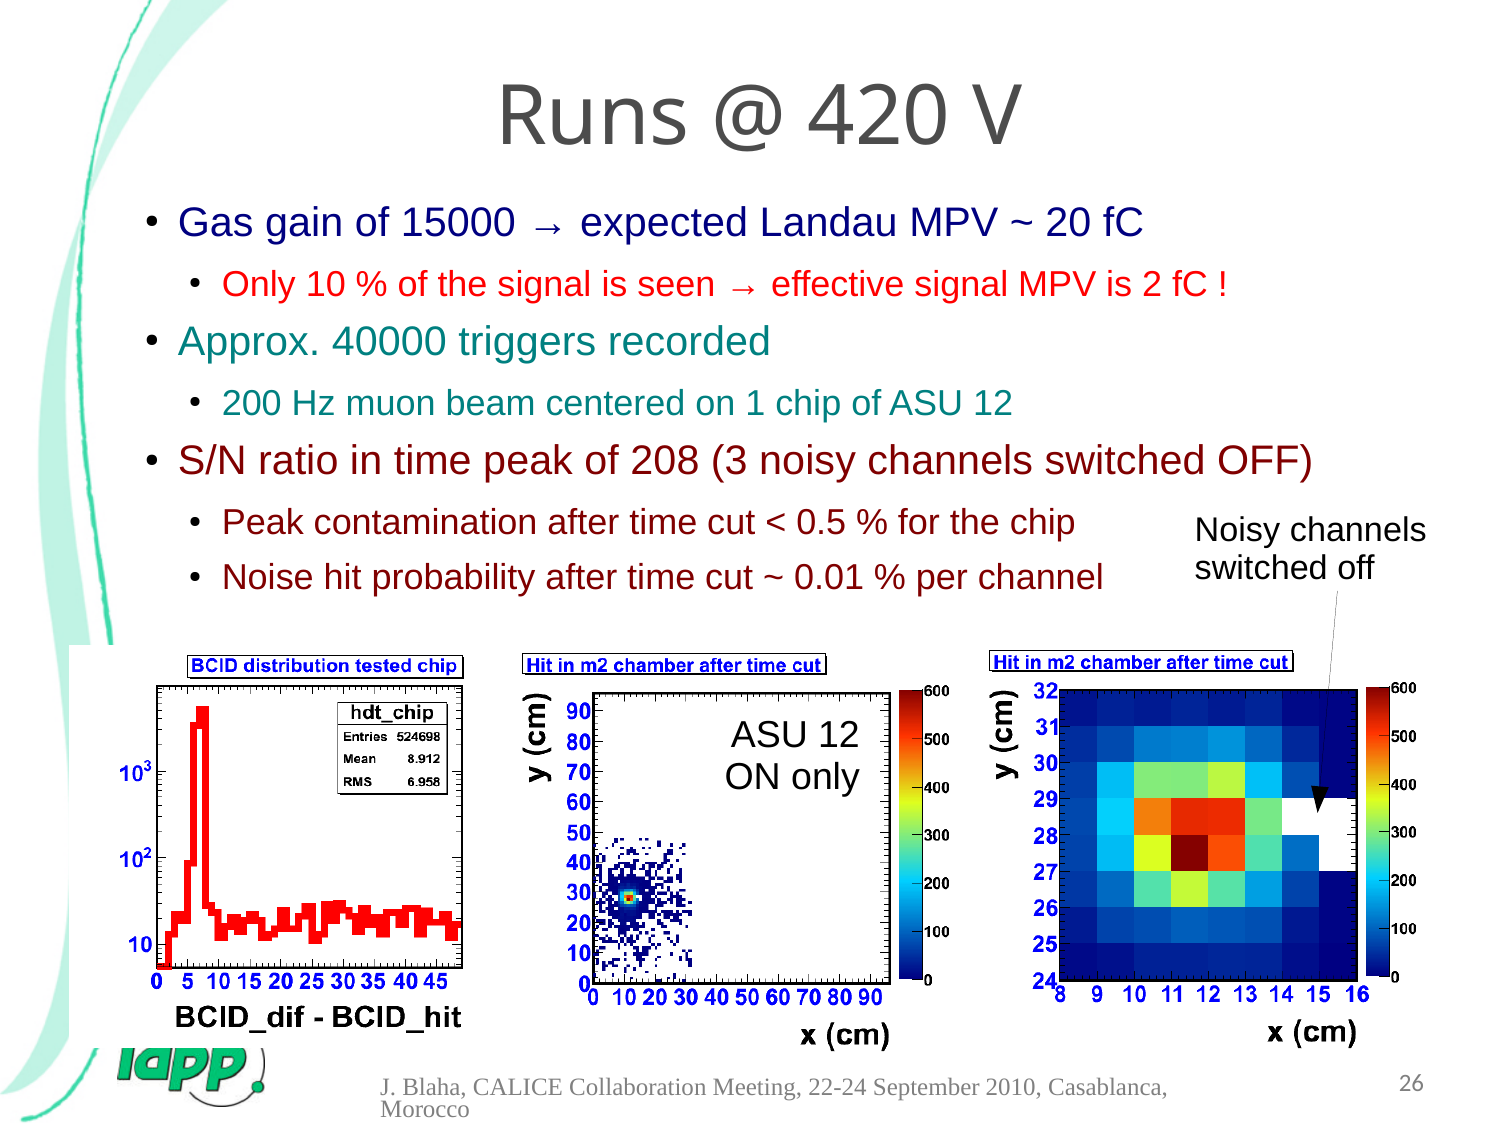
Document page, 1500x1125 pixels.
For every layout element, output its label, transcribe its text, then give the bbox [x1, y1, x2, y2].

picture [0, 0, 505, 1125]
list Gas gain of 15000 → expected Landau MPV ~ 20 fC Only 10 % of the signal is seen → effective signal MPV is 2 fC ! Approx. 40000 triggers recorded 200 Hz muon beam centered on 1 chip of ASU 12 S/N ratio in time peak of 208 (3 noisy channels switched OFF) Peak contamination after time cut < 0.5 % for the chip Noise hit probability after time cut ~ 0.01 % per channel [134, 208, 1484, 606]
picture [985, 648, 1421, 1063]
picture [518, 651, 954, 1066]
text_box ASU 12 ON only [684, 706, 875, 812]
title Runs @ 420 V [32, 18, 1486, 208]
text_box Noisy channels switched off [1179, 503, 1452, 595]
